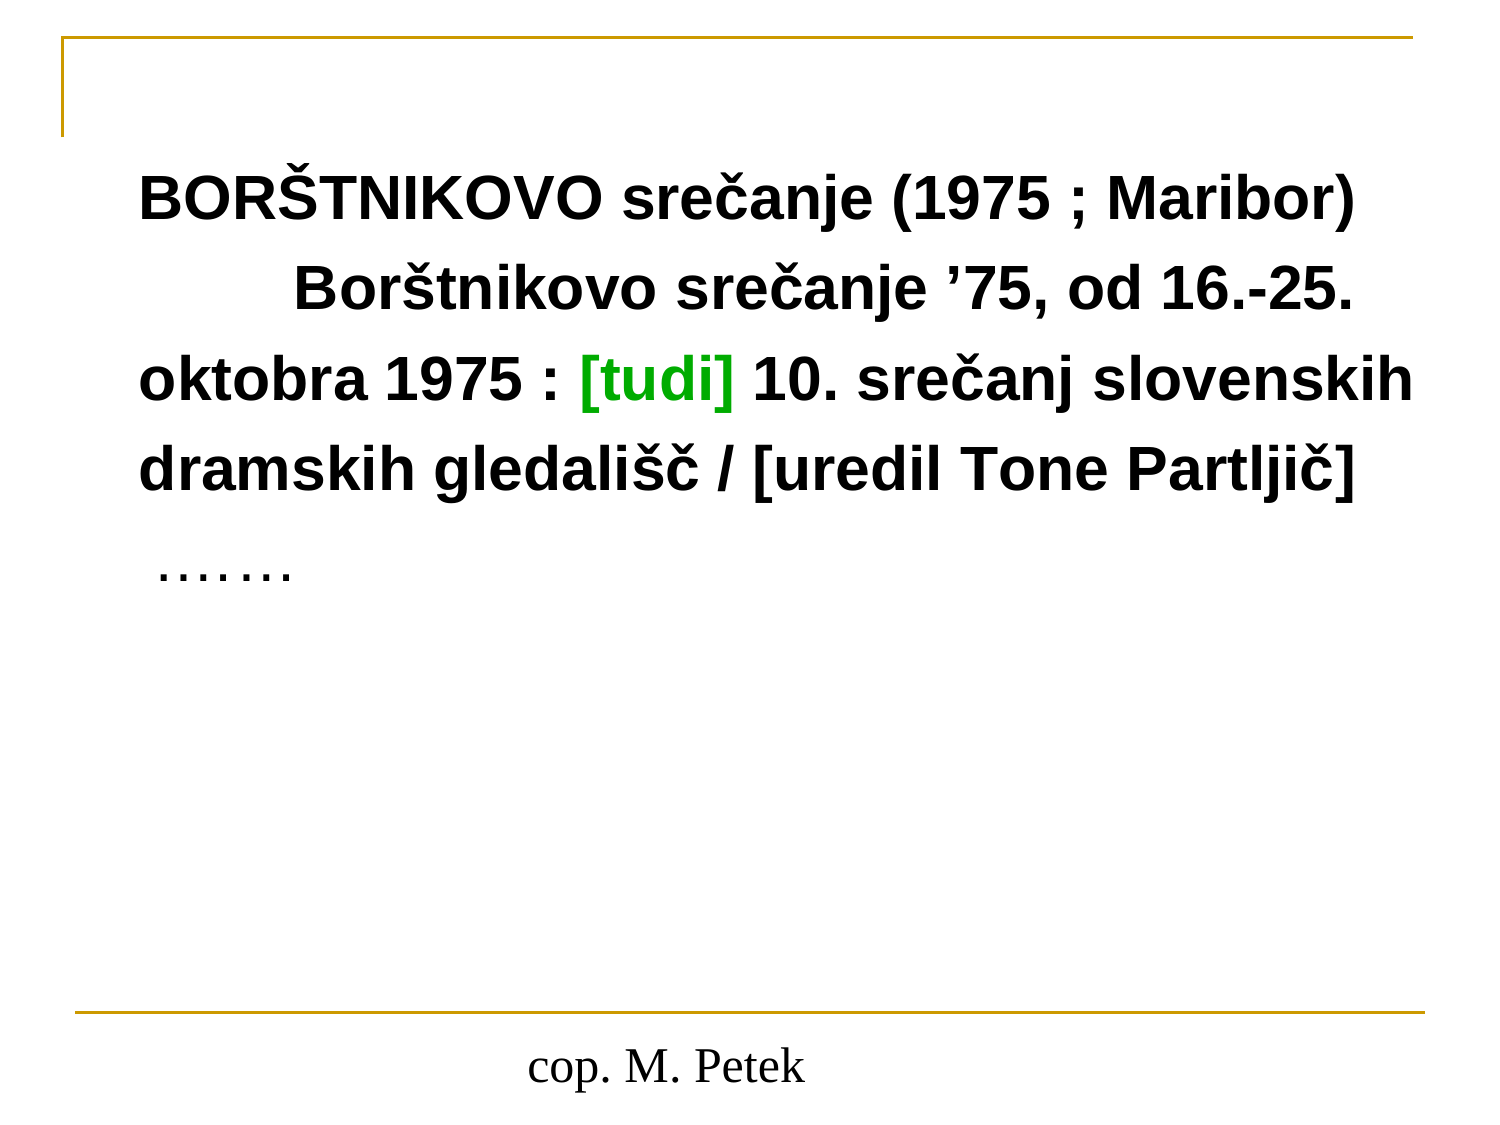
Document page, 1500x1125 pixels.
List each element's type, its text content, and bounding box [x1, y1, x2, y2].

list BORŠTNIKOVO srečanje (1975 ; Maribor) Borštnikovo srečanje ’75, od 16.-25. oktobra 1975 : [tudi] 10. srečanj slovenskih dramskih gledališč / [uredil Tone Partljič] .…… [123, 148, 1438, 1059]
